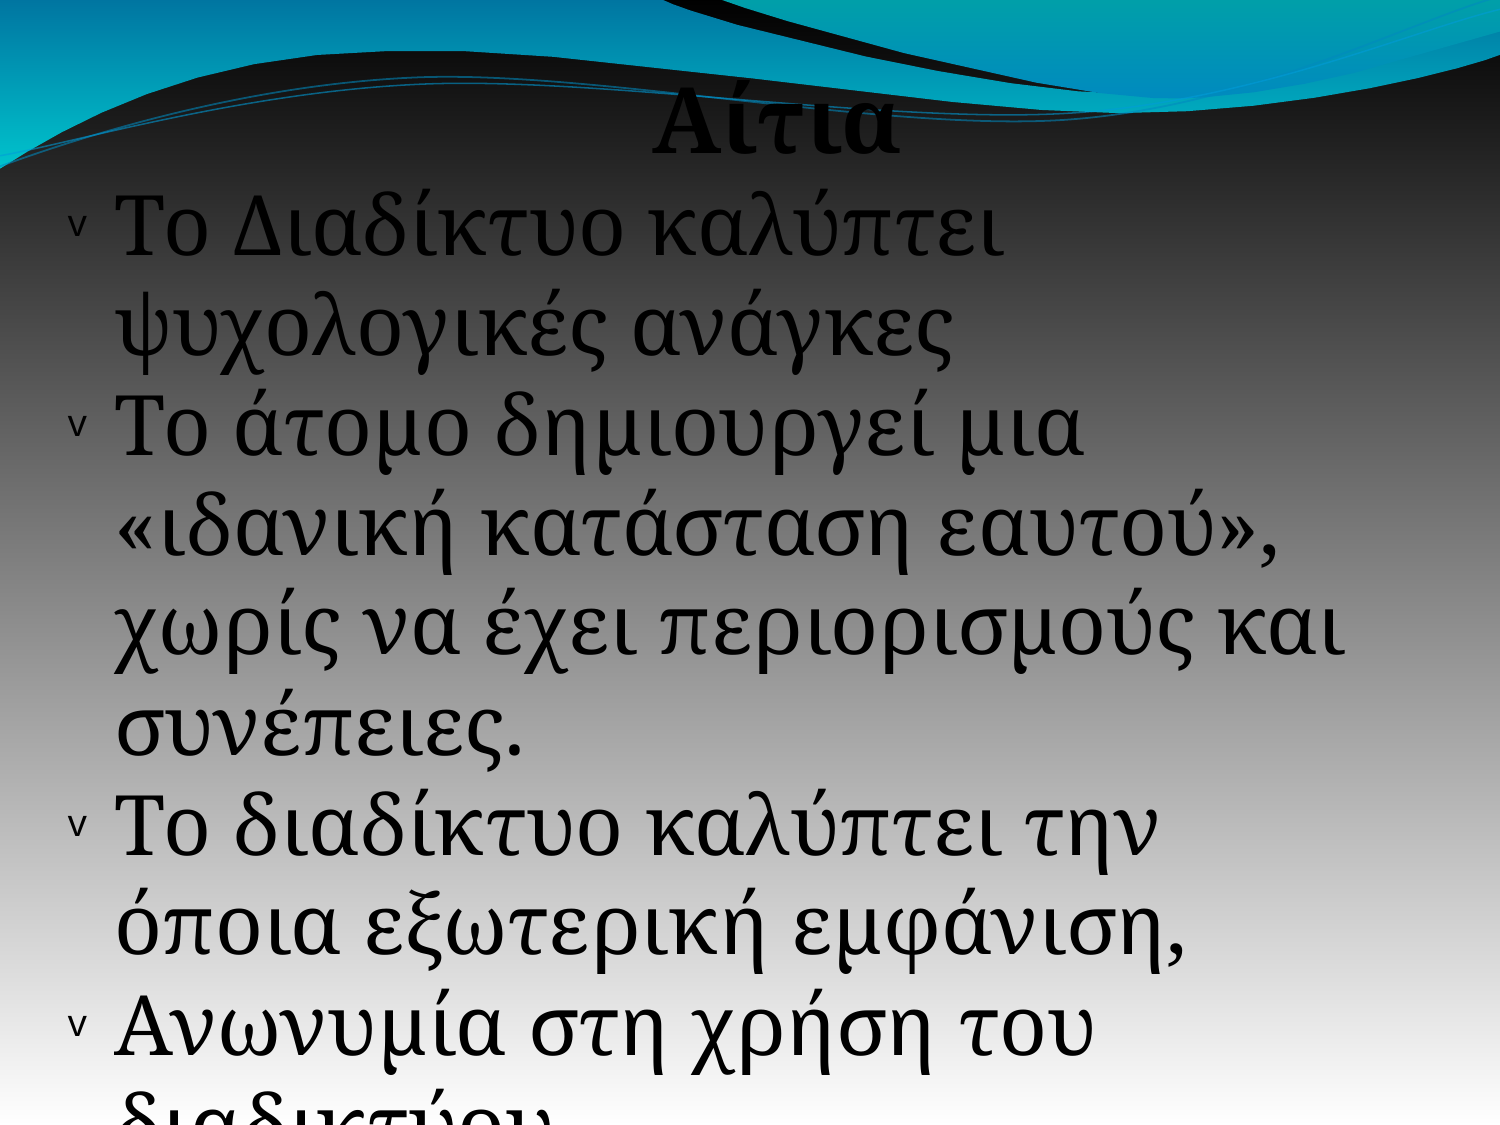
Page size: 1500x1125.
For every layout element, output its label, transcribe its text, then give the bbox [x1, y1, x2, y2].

text_box Αίτια Το Διαδίκτυο καλύπτει ψυχολογικές ανάγκες Το άτομο δημιουργεί μια «ιδανική κατάσταση εαυτού», χωρίς να έχει περιορισμούς και συνέπειες. Το διαδίκτυο καλύπτει την όποια εξωτερική εμφάνιση, Ανωνυμία στη χρήση του διαδικτύου [53, 54, 1424, 1125]
